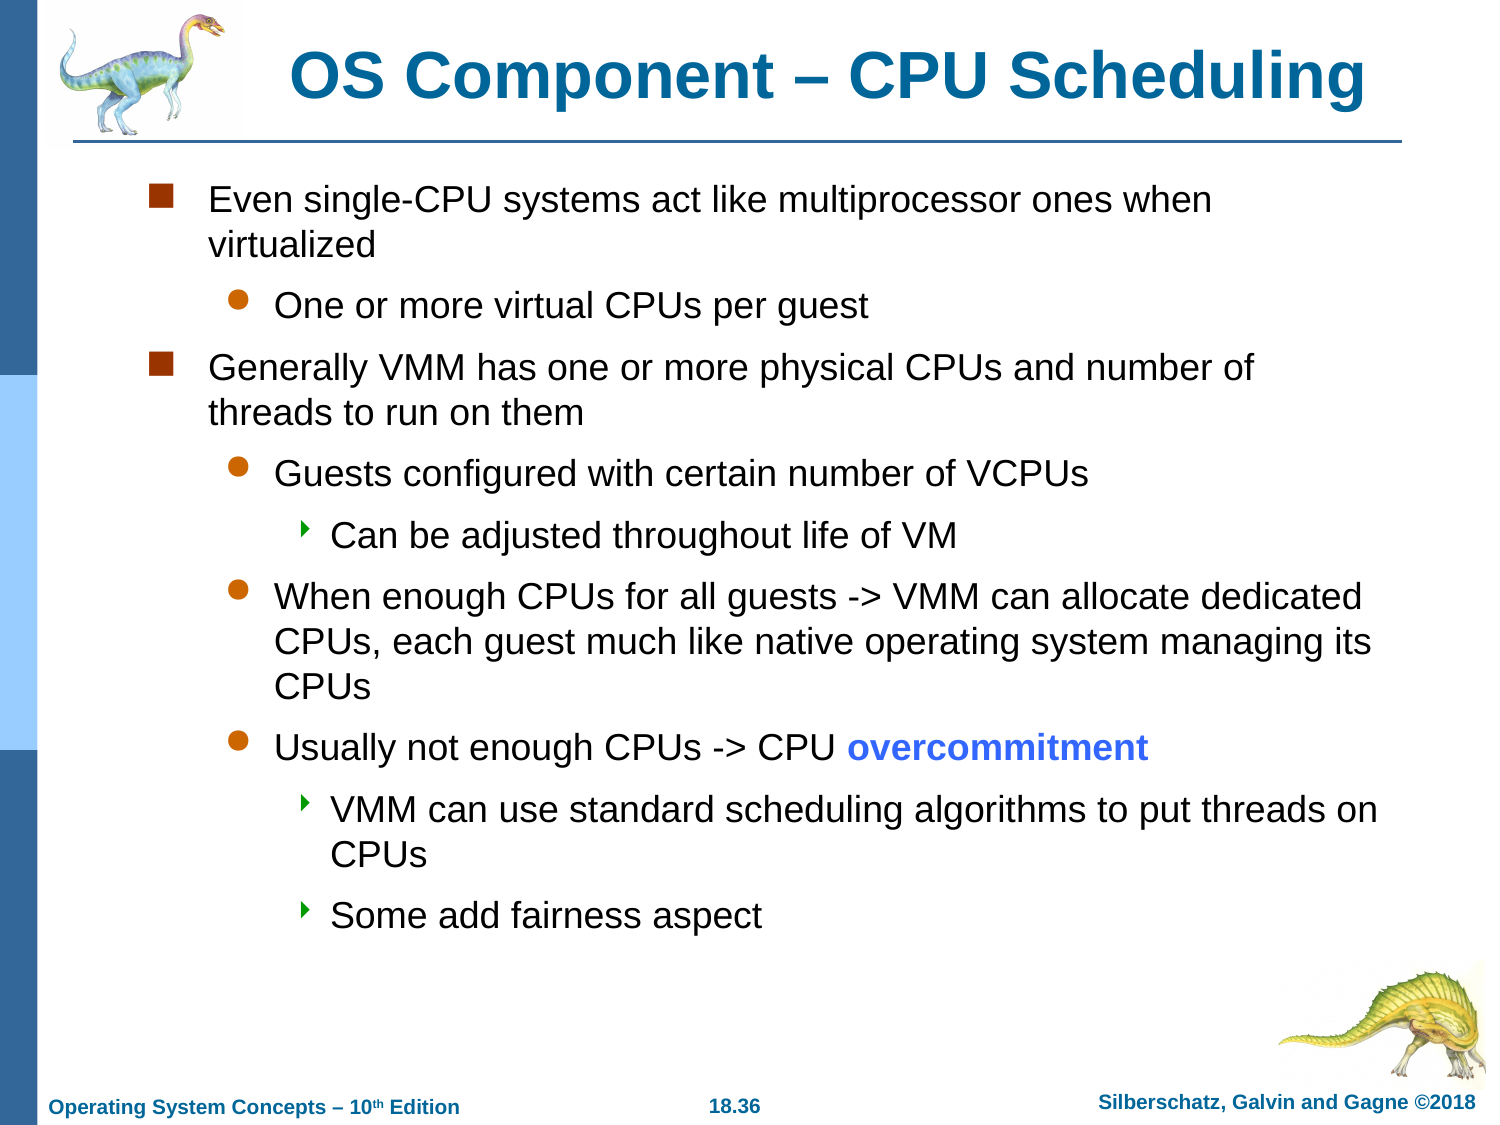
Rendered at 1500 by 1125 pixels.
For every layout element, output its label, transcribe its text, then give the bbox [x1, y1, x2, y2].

list Even single-CPU systems act like multiprocessor ones when virtualized One or more virtual CPUs per guest Generally VMM has one or more physical CPUs and number of threads to run on them Guests configured with certain number of VCPUs Can be adjusted throughout life of VM When enough CPUs for all guests -> VMM can allocate dedicated CPUs, each guest much like native operating system managing its CPUs Usually not enough CPUs -> CPU overcommitment VMM can use standard scheduling algorithms to put threads on CPUs Some add fairness aspect [136, 167, 1397, 947]
picture [1275, 959, 1486, 1090]
title OS Component – CPU Scheduling [153, 24, 1500, 120]
picture [46, 0, 243, 149]
picture [1415, 1094, 1423, 1099]
